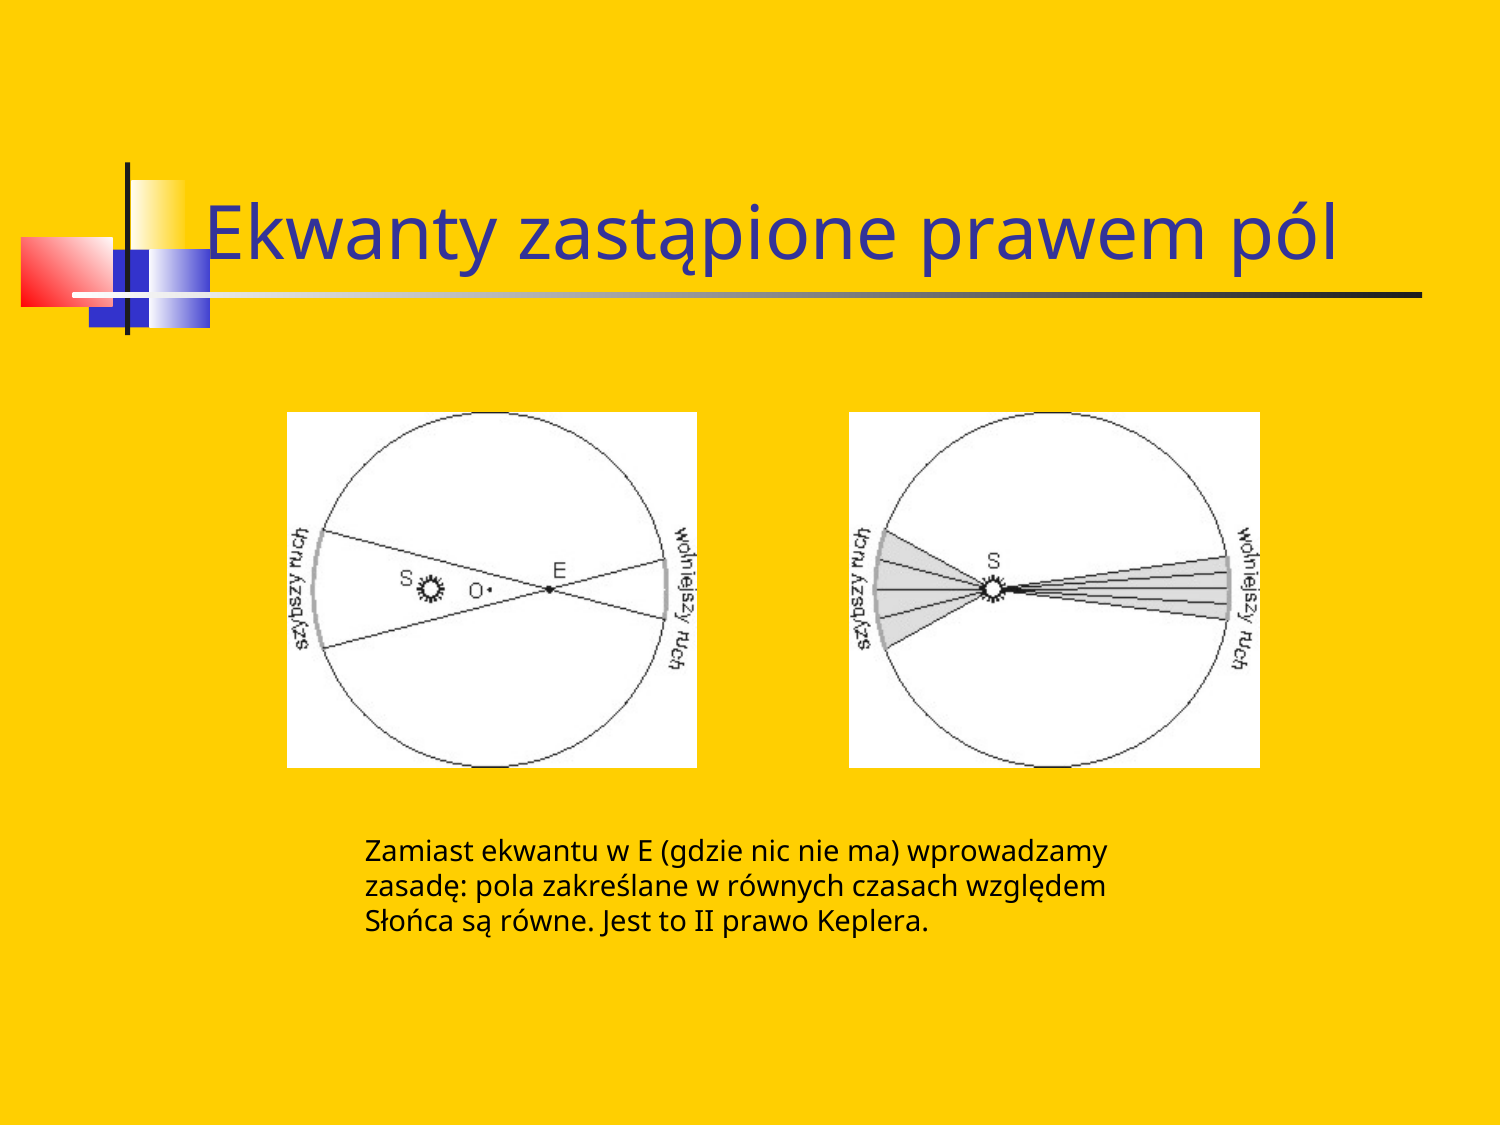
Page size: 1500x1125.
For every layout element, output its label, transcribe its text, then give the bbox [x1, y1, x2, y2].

title Ekwanty zastąpione prawem pól [188, 101, 1468, 289]
text_box Zamiast ekwantu w E (gdzie nic nie ma) wprowadzamy zasadę: pola zakreślane w równych czasach względem Słońca są równe. Jest to II prawo Keplera. [349, 824, 1201, 946]
picture [849, 412, 1260, 768]
picture [287, 412, 697, 768]
